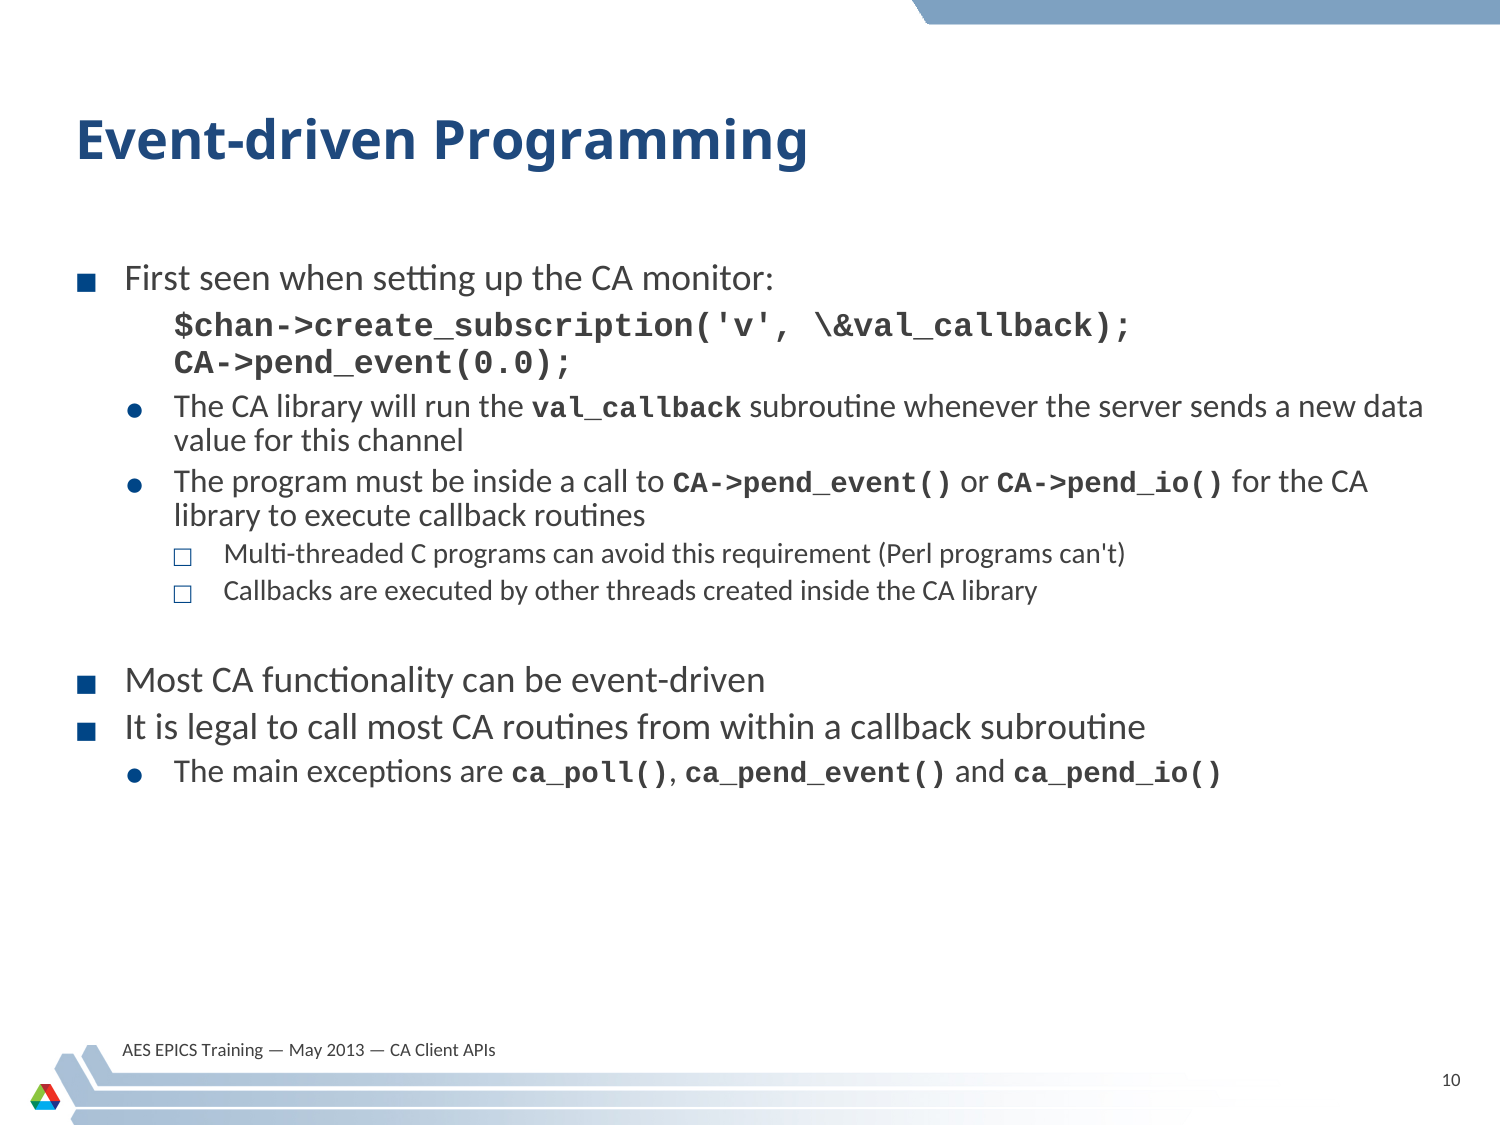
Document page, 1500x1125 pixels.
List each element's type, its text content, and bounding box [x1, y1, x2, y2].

title Event-driven Programming [75, 52, 1426, 226]
list First seen when setting up the CA monitor: $chan->create_subscription('v', \&val_callback); CA->pend_event(0.0); The CA library will run the val_callback subroutine whenever the server sends a new data value for this channel The program must be inside a call to CA->pend_event() or CA->pend_io() for the CA library to execute callback routines Multi-threaded C programs can avoid this requirement (Perl programs can't) Callbacks are executed by other threads created inside the CA library Most CA functionality can be event-driven It is legal to call most CA routines from within a callback subroutine The main exceptions are ca_poll(), ca_pend_event() and ca_pend_io() [75, 262, 1426, 991]
picture [0, 0, 1500, 26]
picture [0, 1037, 1500, 1125]
